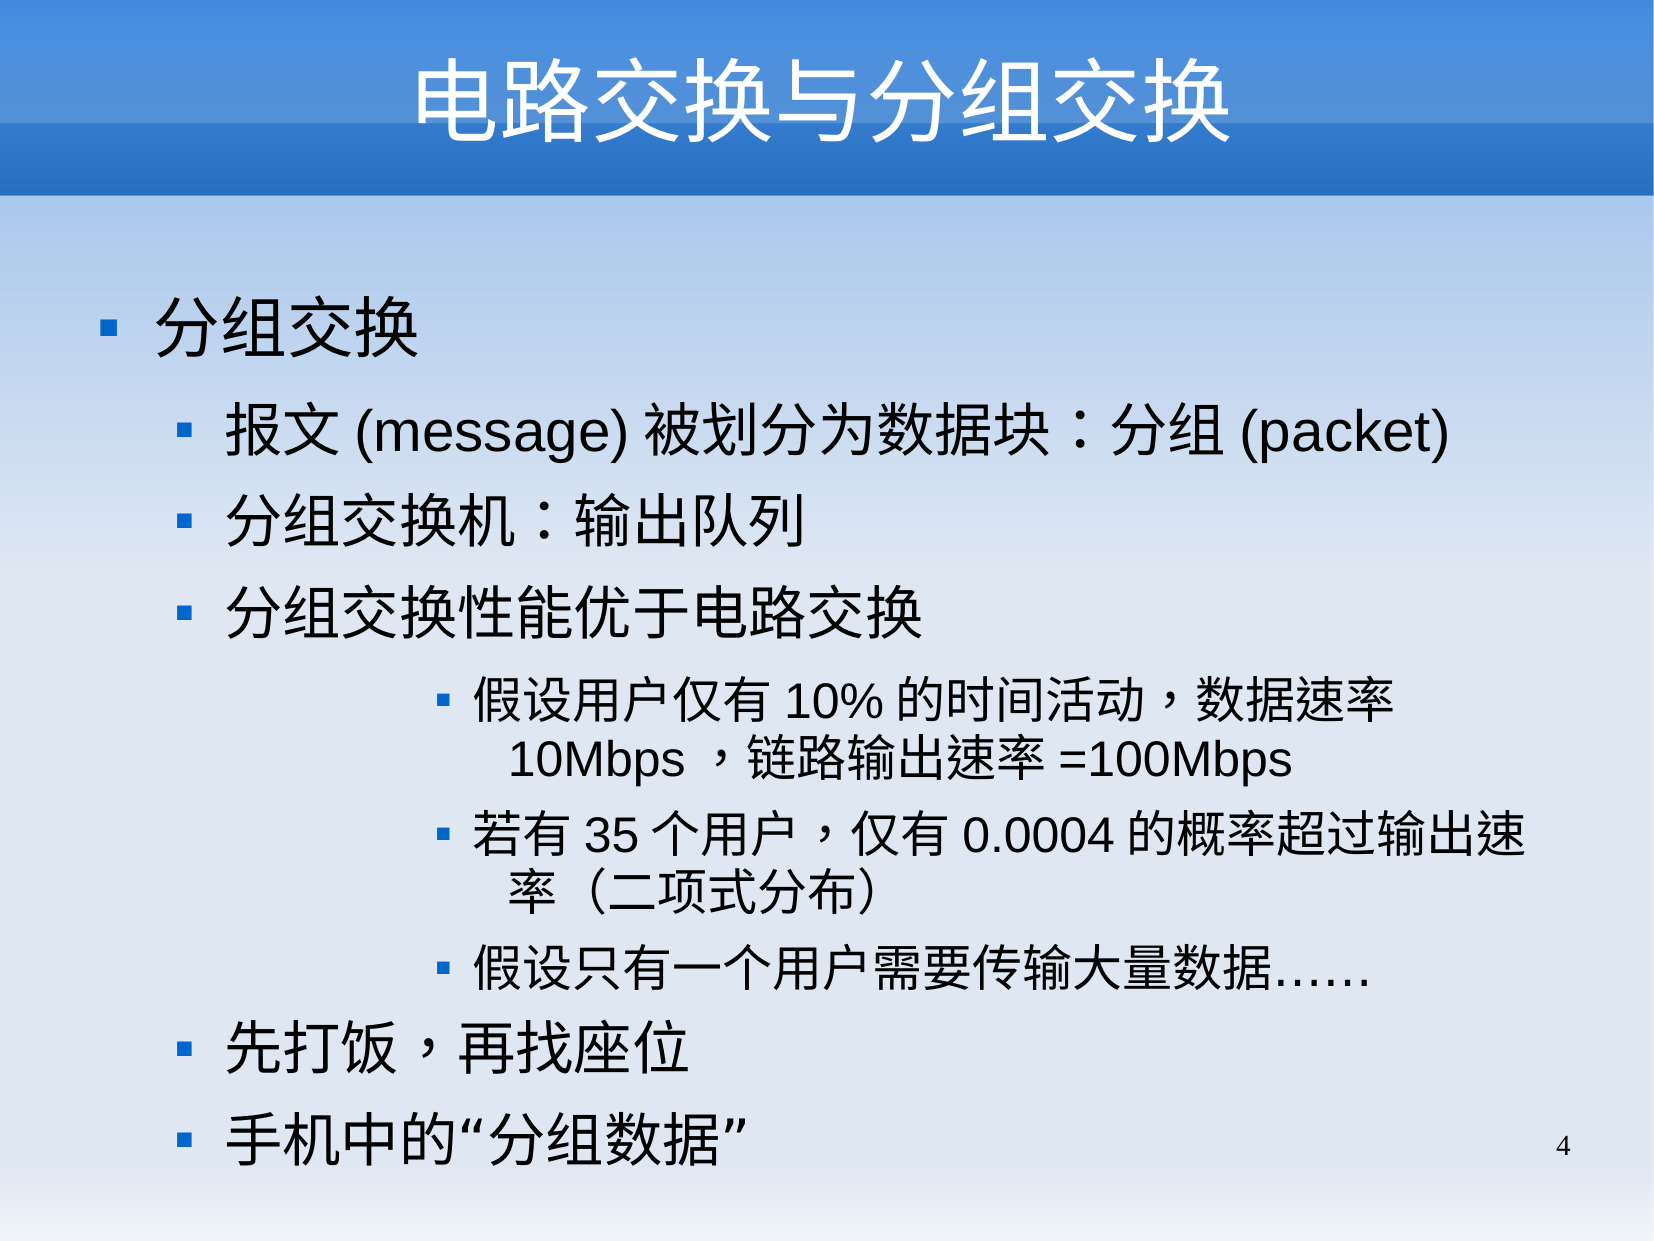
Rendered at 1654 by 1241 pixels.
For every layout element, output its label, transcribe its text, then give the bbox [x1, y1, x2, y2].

picture [0, 0, 1654, 1241]
list 分组交换 报文(message)被划分为数据块：分组(packet) 分组交换机：输出队列 分组交换性能优于电路交换 假设用户仅有10%的时间活动，数据速率10Mbps，链路输出速率=100Mbps 若有35个用户，仅有0.0004的概率超过输出速率（二项式分布） 假设只有一个用户需要传输大量数据…… 先打饭，再找座位 手机中的“分组数据” [82, 290, 1571, 1176]
title 电路交换与分组交换 [76, 0, 1565, 208]
